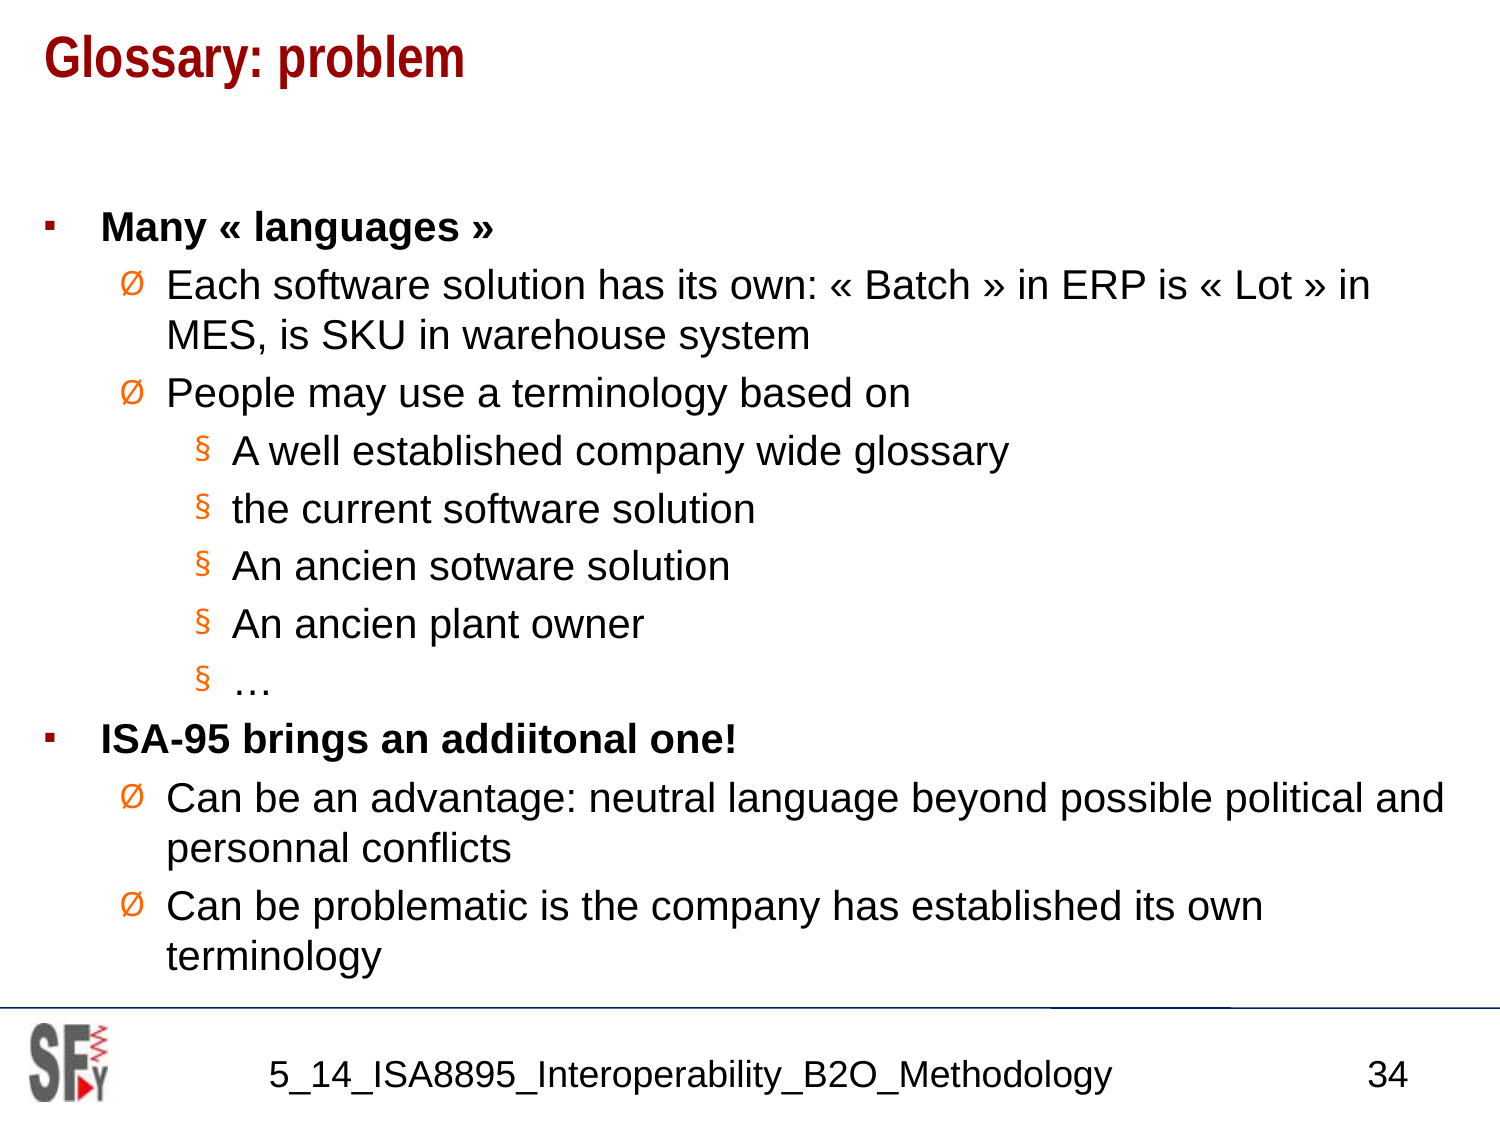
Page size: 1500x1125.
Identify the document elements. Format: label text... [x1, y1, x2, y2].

picture [29, 1023, 108, 1102]
slide_number <numéro> [1352, 1034, 1490, 1103]
footer 5_14_ISA8895_Interoperability_B2O_Methodology [253, 1034, 1336, 1103]
title Glossary: problem [29, 12, 1471, 138]
list Many « languages » Each software solution has its own: « Batch » in ERP is « Lot » in MES, is SKU in warehouse system People may use a terminology based on A well established company wide glossary the current software solution An ancien sotware solution An ancien plant owner … ISA-95 brings an addiitonal one! Can be an advantage: neutral language beyond possible political and personnal conflicts Can be problematic is the company has established its own terminology [29, 184, 1471, 988]
